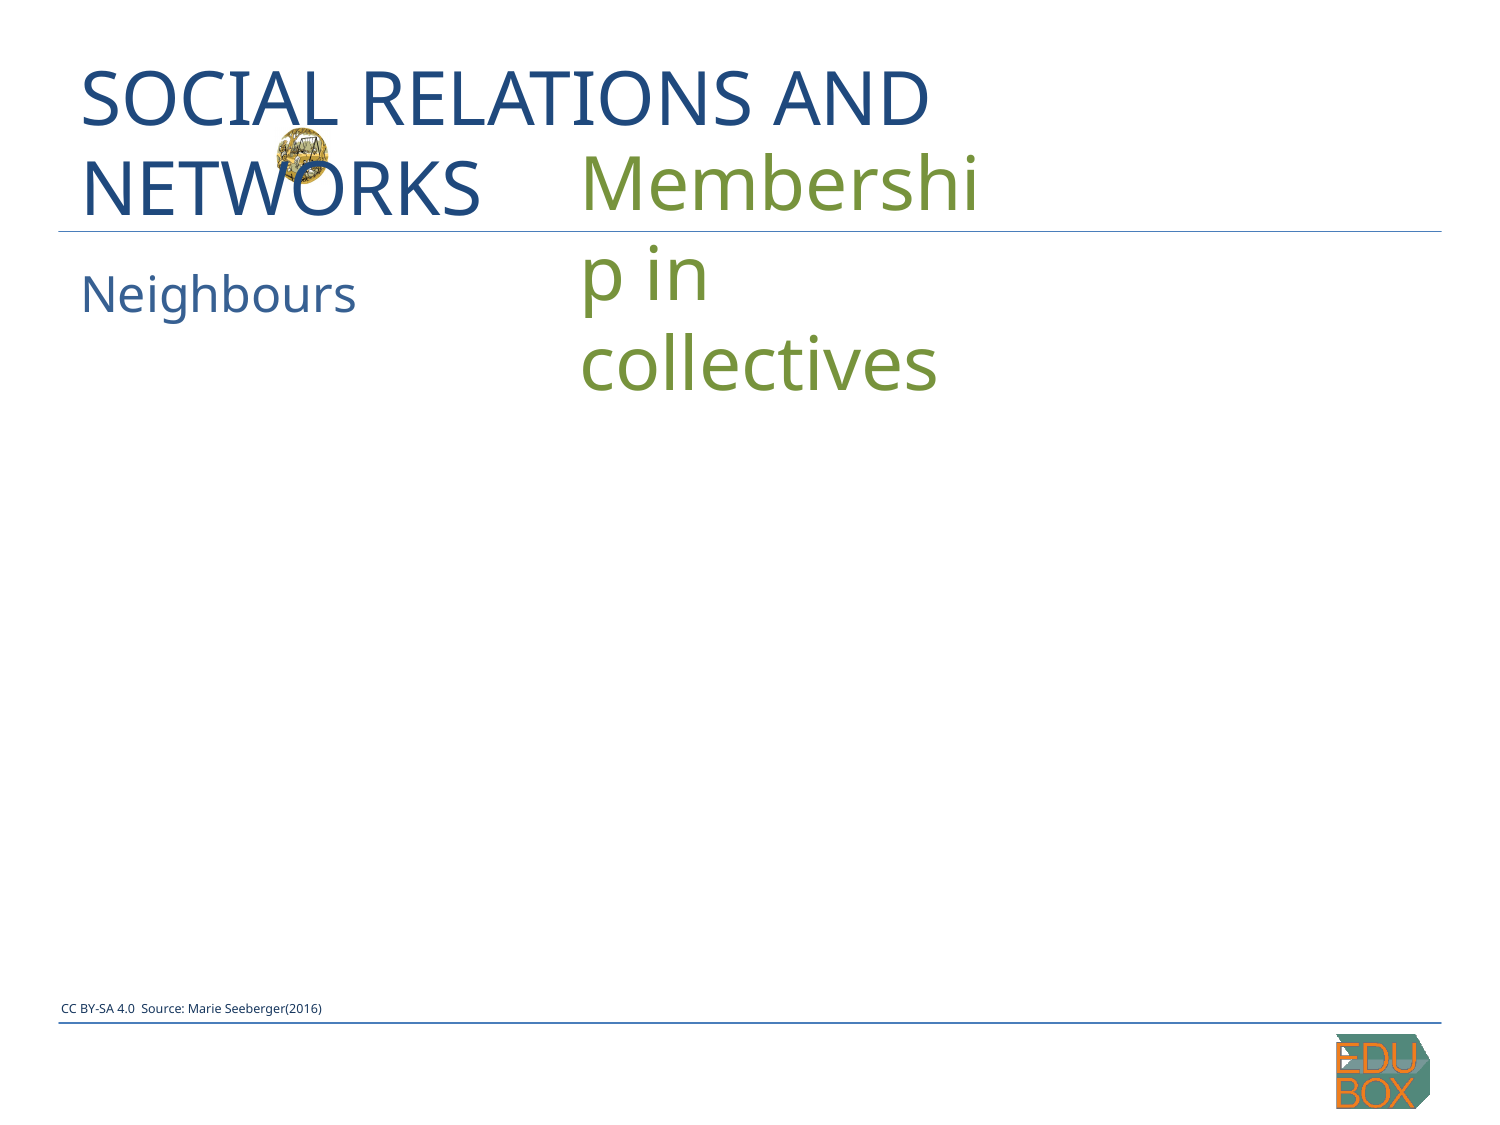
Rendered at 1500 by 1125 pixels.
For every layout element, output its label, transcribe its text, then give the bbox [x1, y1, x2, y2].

picture [1328, 1028, 1437, 1114]
text_box CC BY-SA 4.0 Source: Marie Seeberger(2016) [45, 993, 1121, 1027]
list Membership in collectives [64, 127, 1040, 247]
picture [442, 332, 1249, 1008]
title SOCIAL RELATIONS AND NETWORKS [64, 42, 1459, 153]
text_box Neighbours [64, 255, 1414, 332]
picture [442, 248, 1249, 255]
